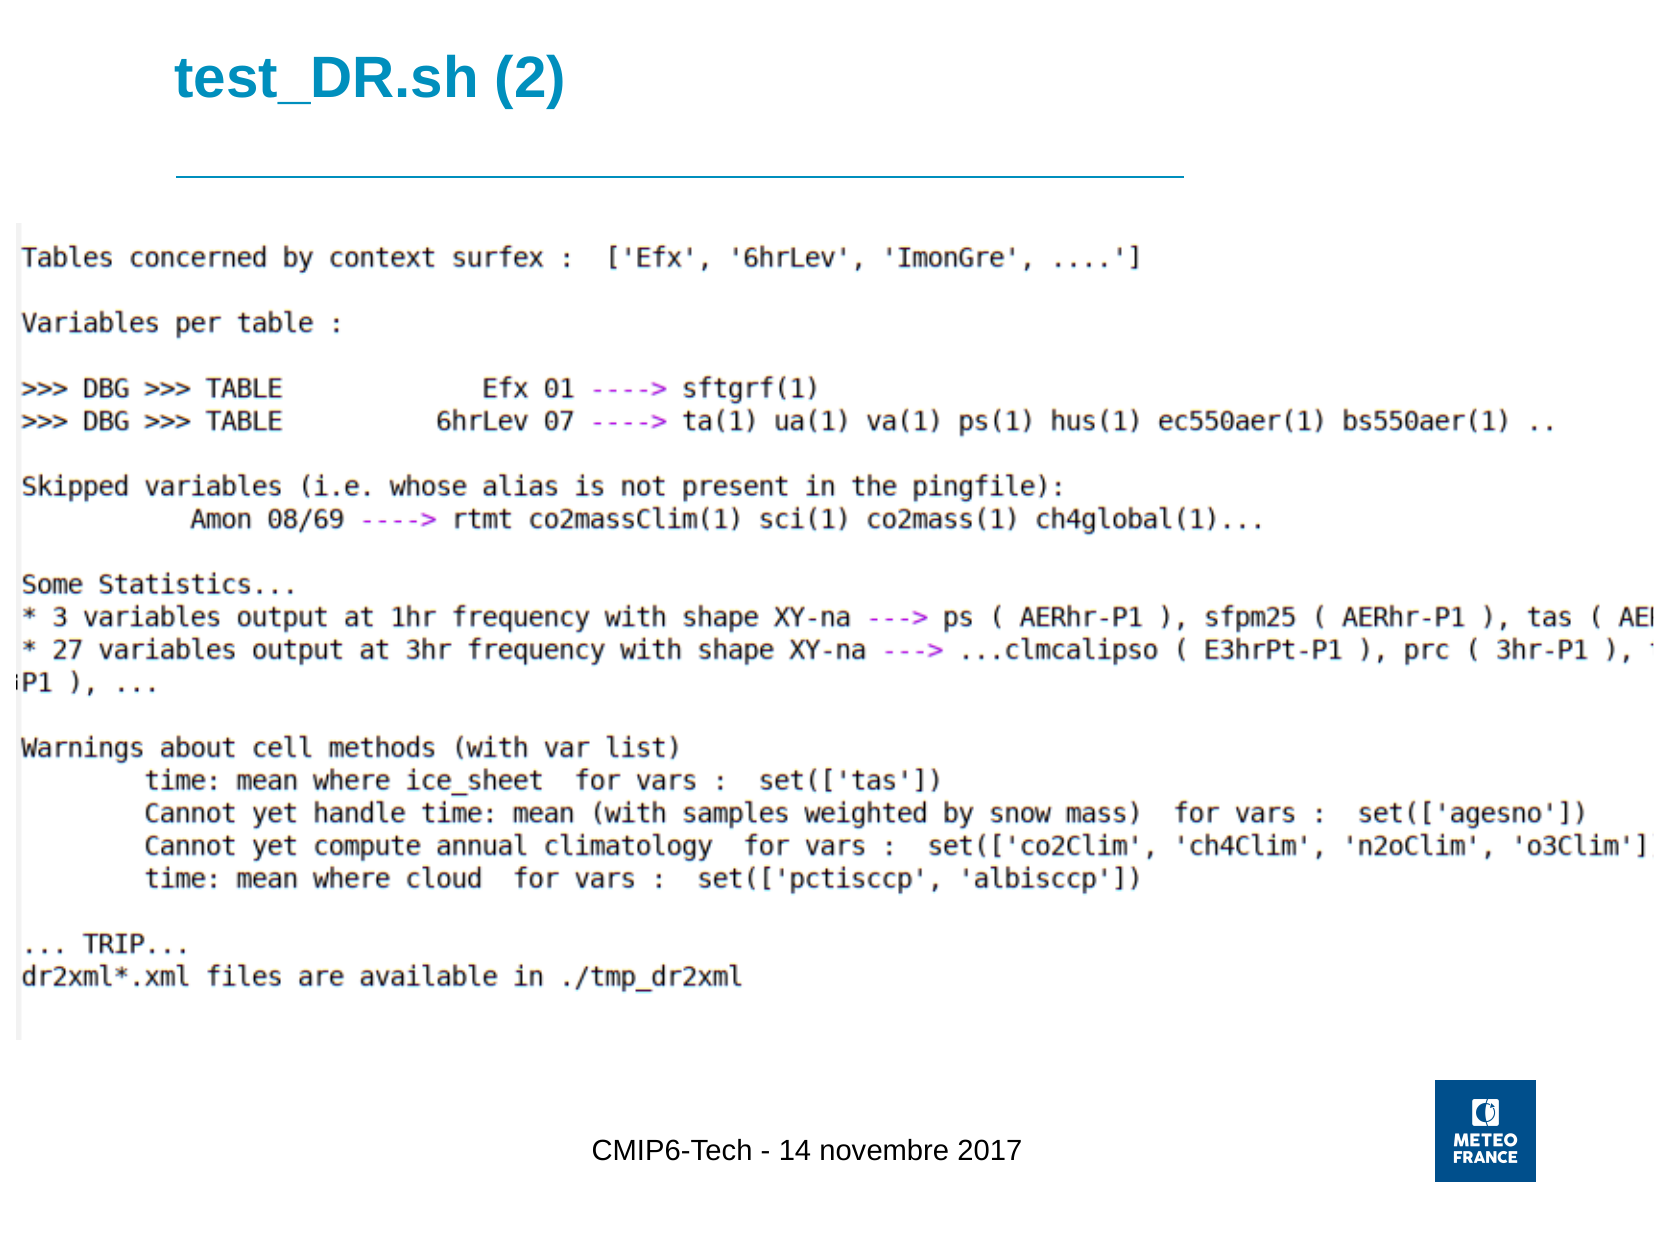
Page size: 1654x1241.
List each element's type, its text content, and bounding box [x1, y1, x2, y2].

title test_DR.sh (2) [174, 0, 1654, 156]
picture [16, 223, 1654, 1040]
picture [1435, 1080, 1536, 1182]
